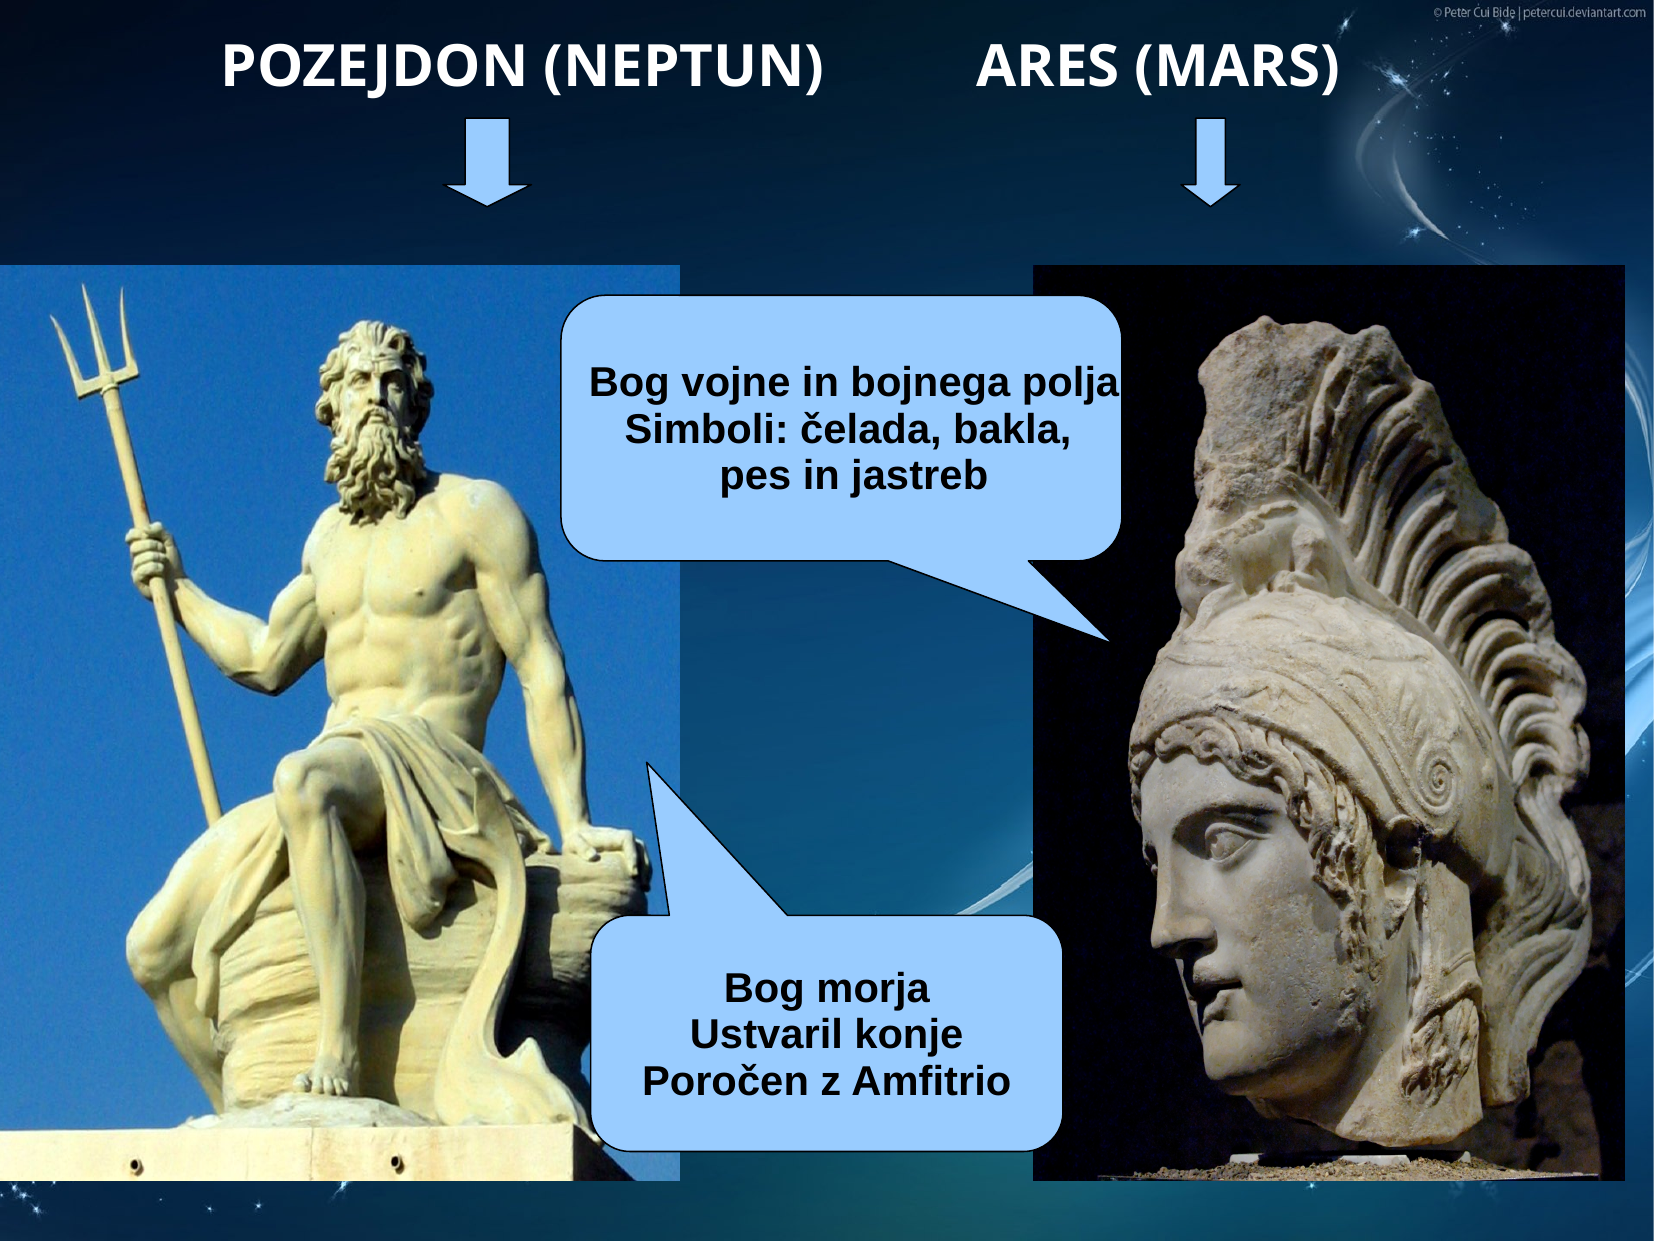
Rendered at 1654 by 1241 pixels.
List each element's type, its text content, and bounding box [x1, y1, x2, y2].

text_box Bog morja Ustvaril konje Poročen z Amfitrio [590, 762, 1063, 1152]
picture [0, 0, 1654, 1241]
title POZEJDON (NEPTUN) ARES (MARS) [82, 21, 1571, 176]
text_box [1180, 118, 1241, 207]
text_box Bog vojne in bojnega polja Simboli: čelada, bakla, pes in jastreb [560, 295, 1122, 644]
text_box [442, 118, 532, 207]
